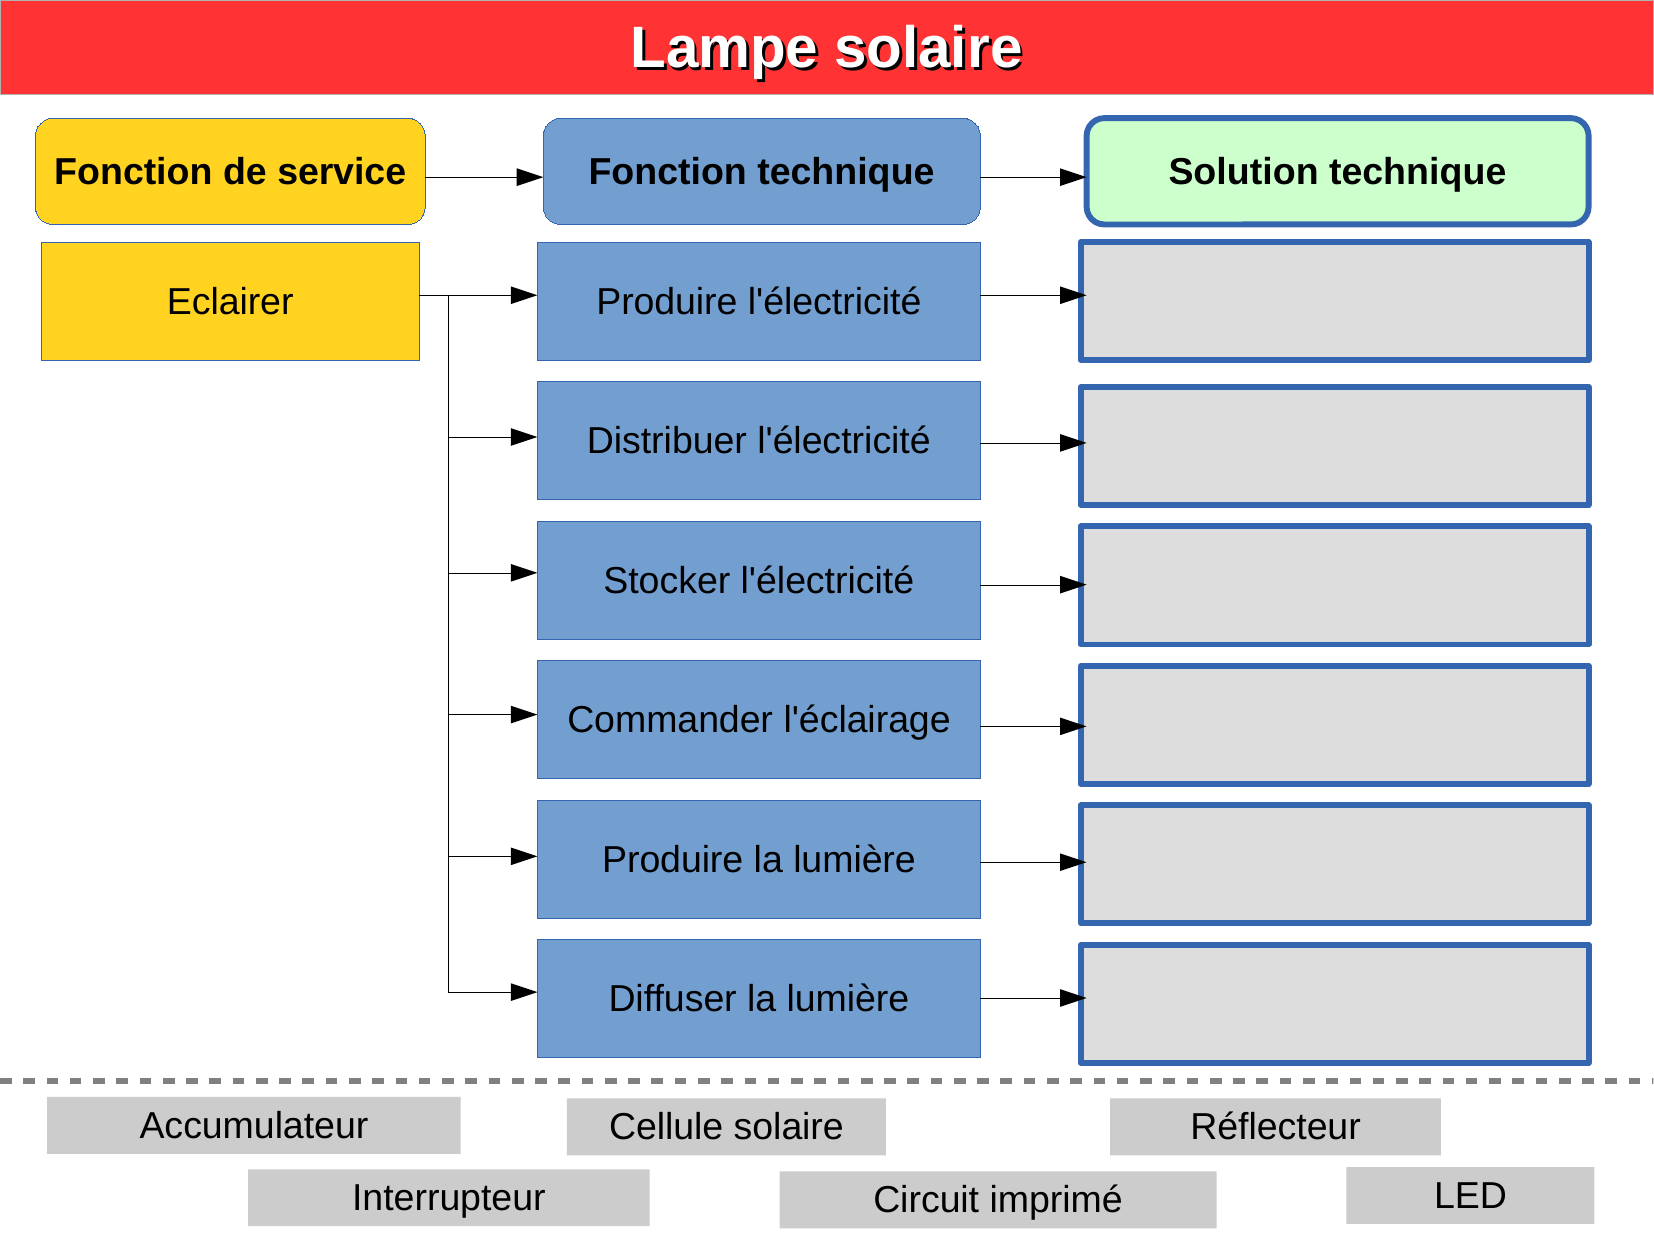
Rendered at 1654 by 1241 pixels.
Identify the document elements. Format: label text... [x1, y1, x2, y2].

text_box Lampe solaire [0, 0, 1654, 95]
text_box [1080, 805, 1589, 924]
text_box Distribuer l'électricité [537, 381, 981, 500]
text_box Diffuser la lumière [537, 939, 981, 1058]
text_box [1080, 386, 1589, 505]
text_box Produire l'électricité [537, 242, 981, 361]
text_box Solution technique [1086, 118, 1589, 225]
text_box LED [1346, 1167, 1595, 1224]
text_box Accumulateur [47, 1096, 461, 1154]
text_box [1080, 526, 1589, 645]
text_box Fonction de service [35, 118, 426, 225]
text_box Stocker l'électricité [537, 521, 981, 640]
text_box Réflecteur [1110, 1098, 1441, 1156]
text_box Fonction technique [543, 118, 981, 225]
text_box Commander l'éclairage [537, 660, 981, 779]
text_box Circuit imprimé [779, 1171, 1217, 1229]
text_box [1080, 665, 1589, 784]
text_box [1080, 944, 1589, 1063]
text_box Interrupteur [248, 1169, 650, 1227]
text_box [1080, 242, 1589, 361]
text_box Eclairer [41, 242, 420, 361]
text_box Produire la lumière [537, 800, 981, 919]
text_box Cellule solaire [566, 1098, 886, 1156]
